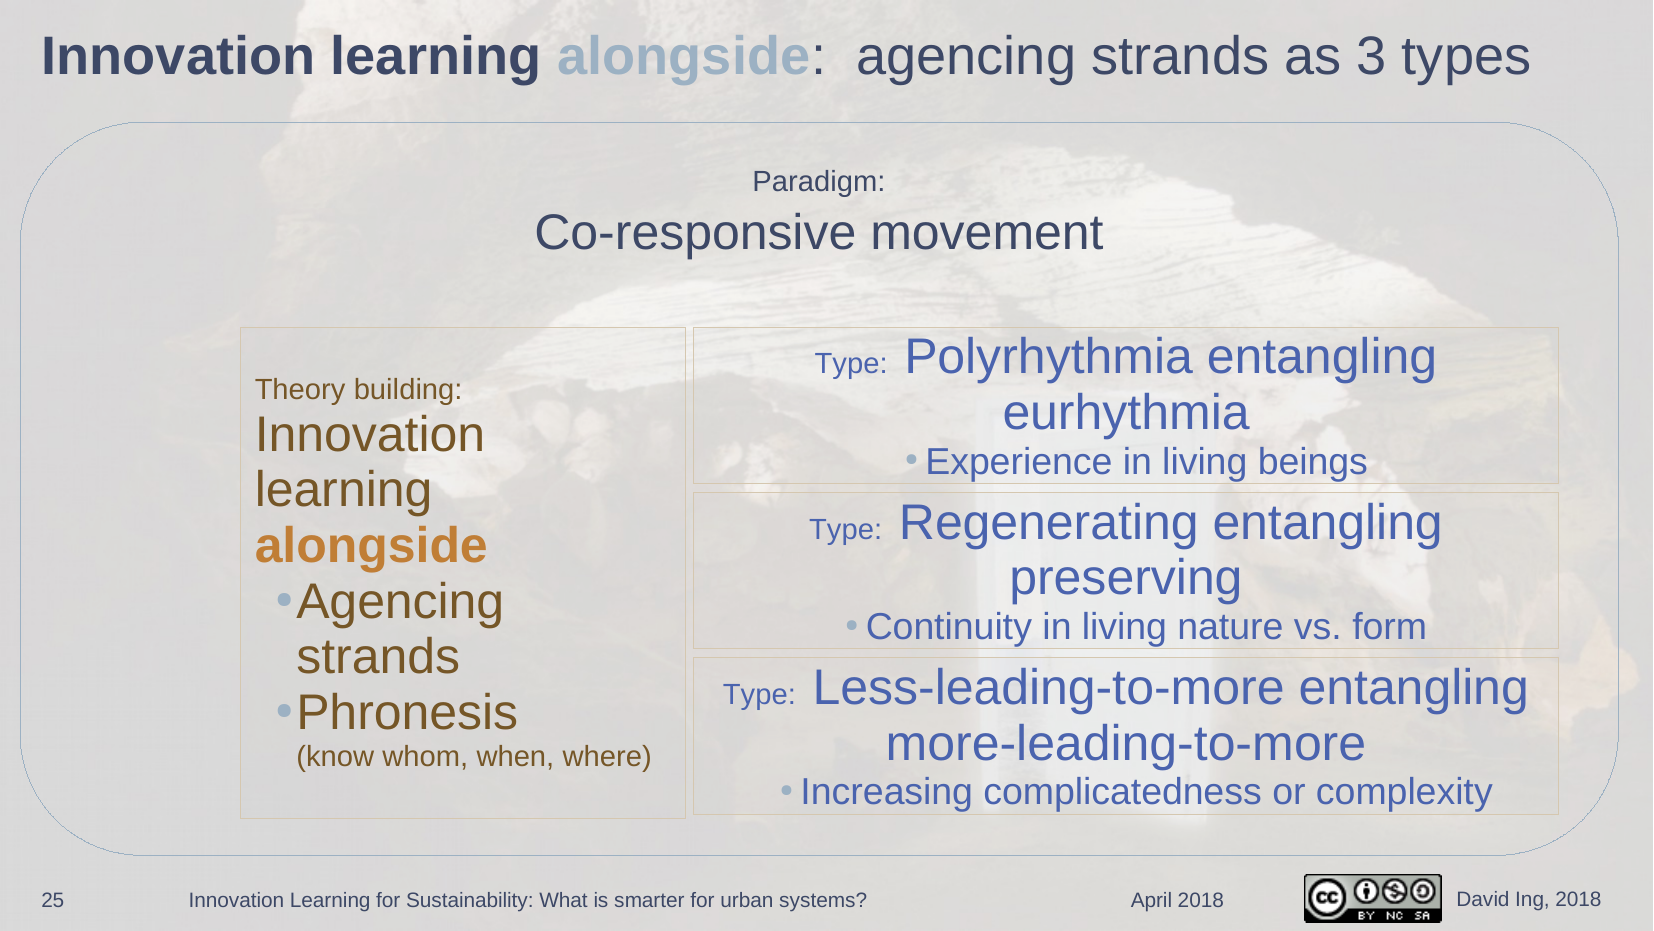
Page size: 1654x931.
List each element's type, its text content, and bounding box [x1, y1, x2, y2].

text_box Paradigm: Co-responsive movement [20, 122, 1619, 856]
picture [1304, 874, 1442, 923]
text_box Theory building: Innovation learning alongside Agencing strands Phronesis (know whom, when, where) [240, 327, 686, 819]
text_box Type: Regenerating entangling preserving Continuity in living nature vs. form [693, 492, 1559, 649]
text_box Type: Polyrhythmia entangling eurhythmia Experience in living beings [693, 327, 1559, 484]
text_box Type: Less-leading-to-more entangling more-leading-to-more Increasing complicatedness or complexity [693, 657, 1559, 815]
text_box Value-elevating co-creation Providers and customer mutually experience, and then improve [0, 0, 1653, 931]
title Innovation learning alongside: agencing strands as 3 types [41, 30, 1613, 126]
